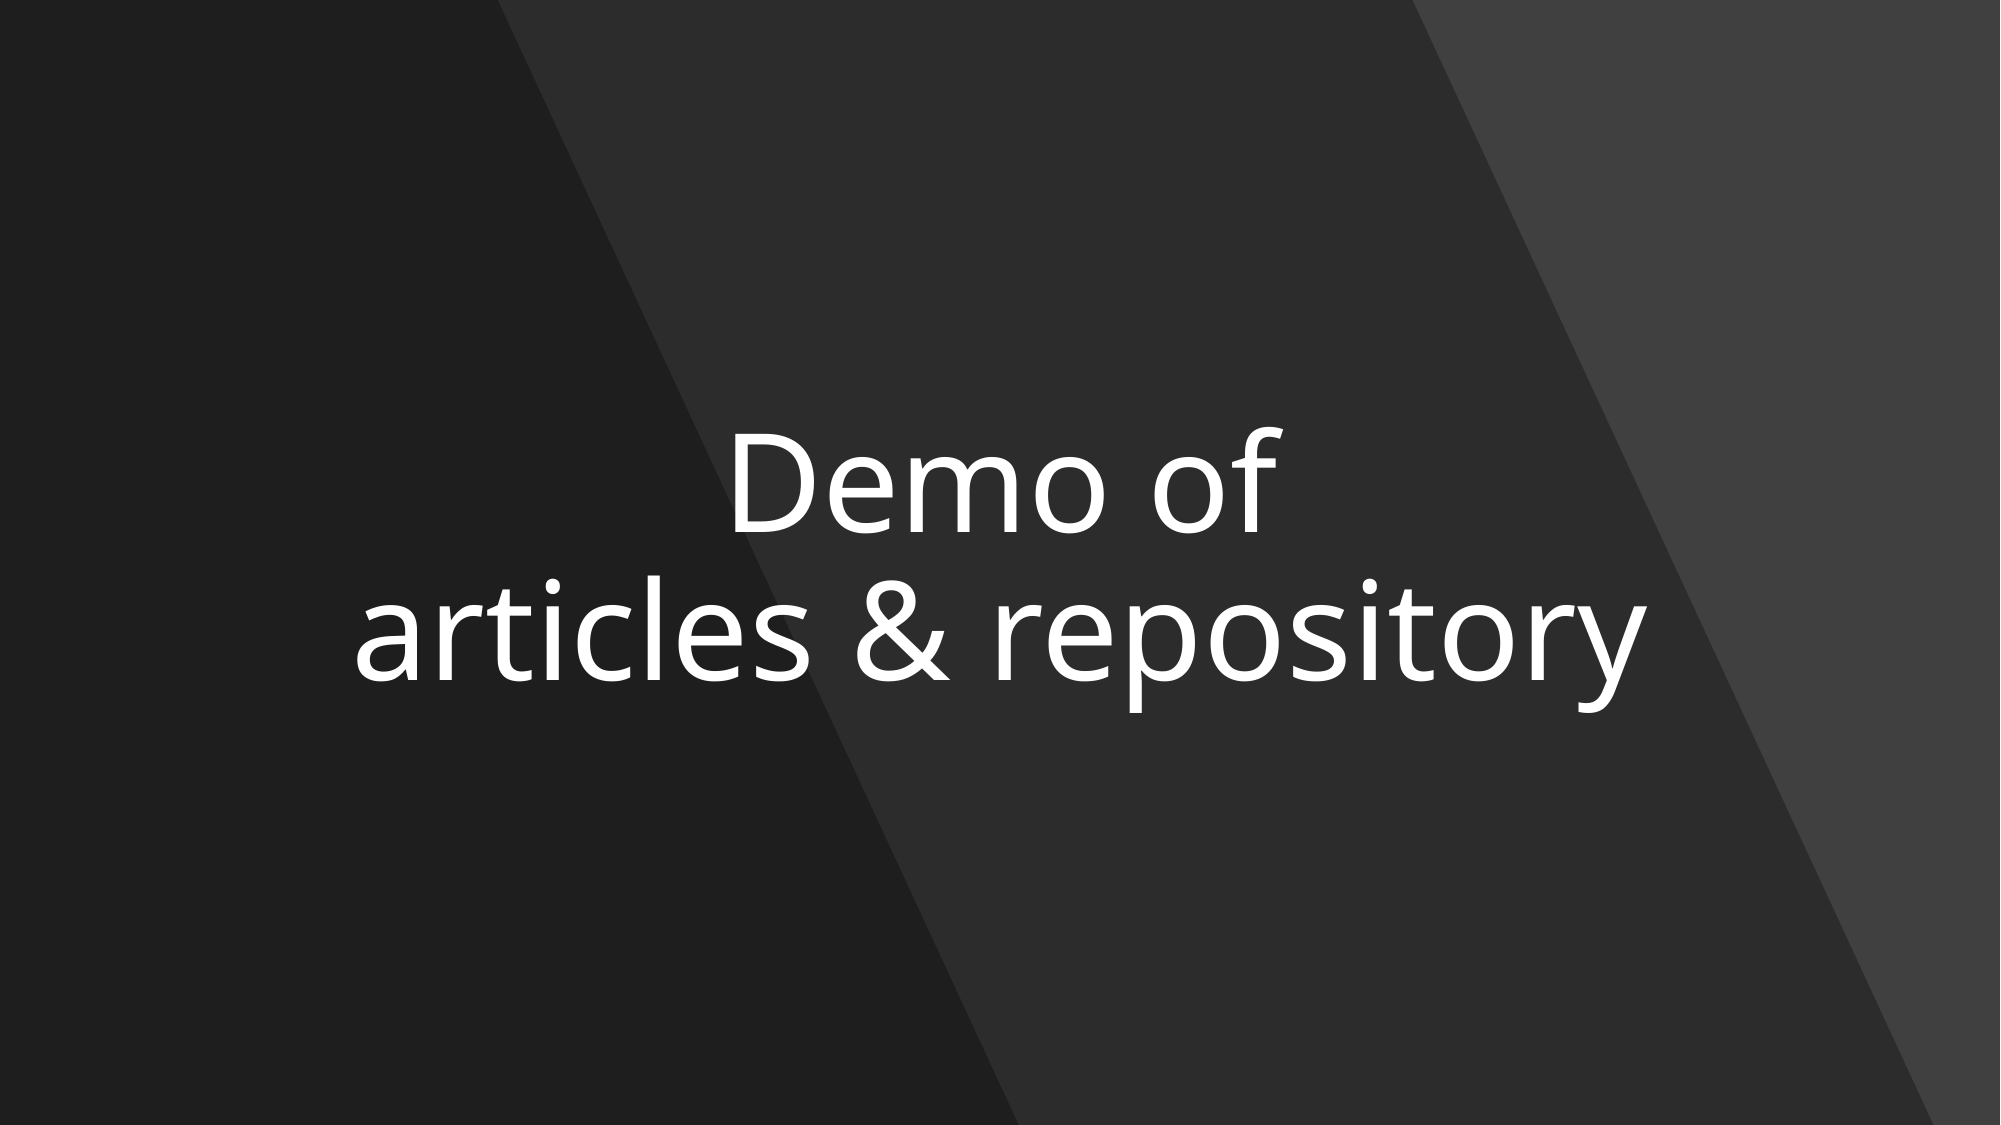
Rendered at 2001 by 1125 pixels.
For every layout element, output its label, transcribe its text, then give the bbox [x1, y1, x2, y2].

text_box [0, 0, 2000, 1125]
title Demo of articles & repository [152, 85, 1848, 1039]
